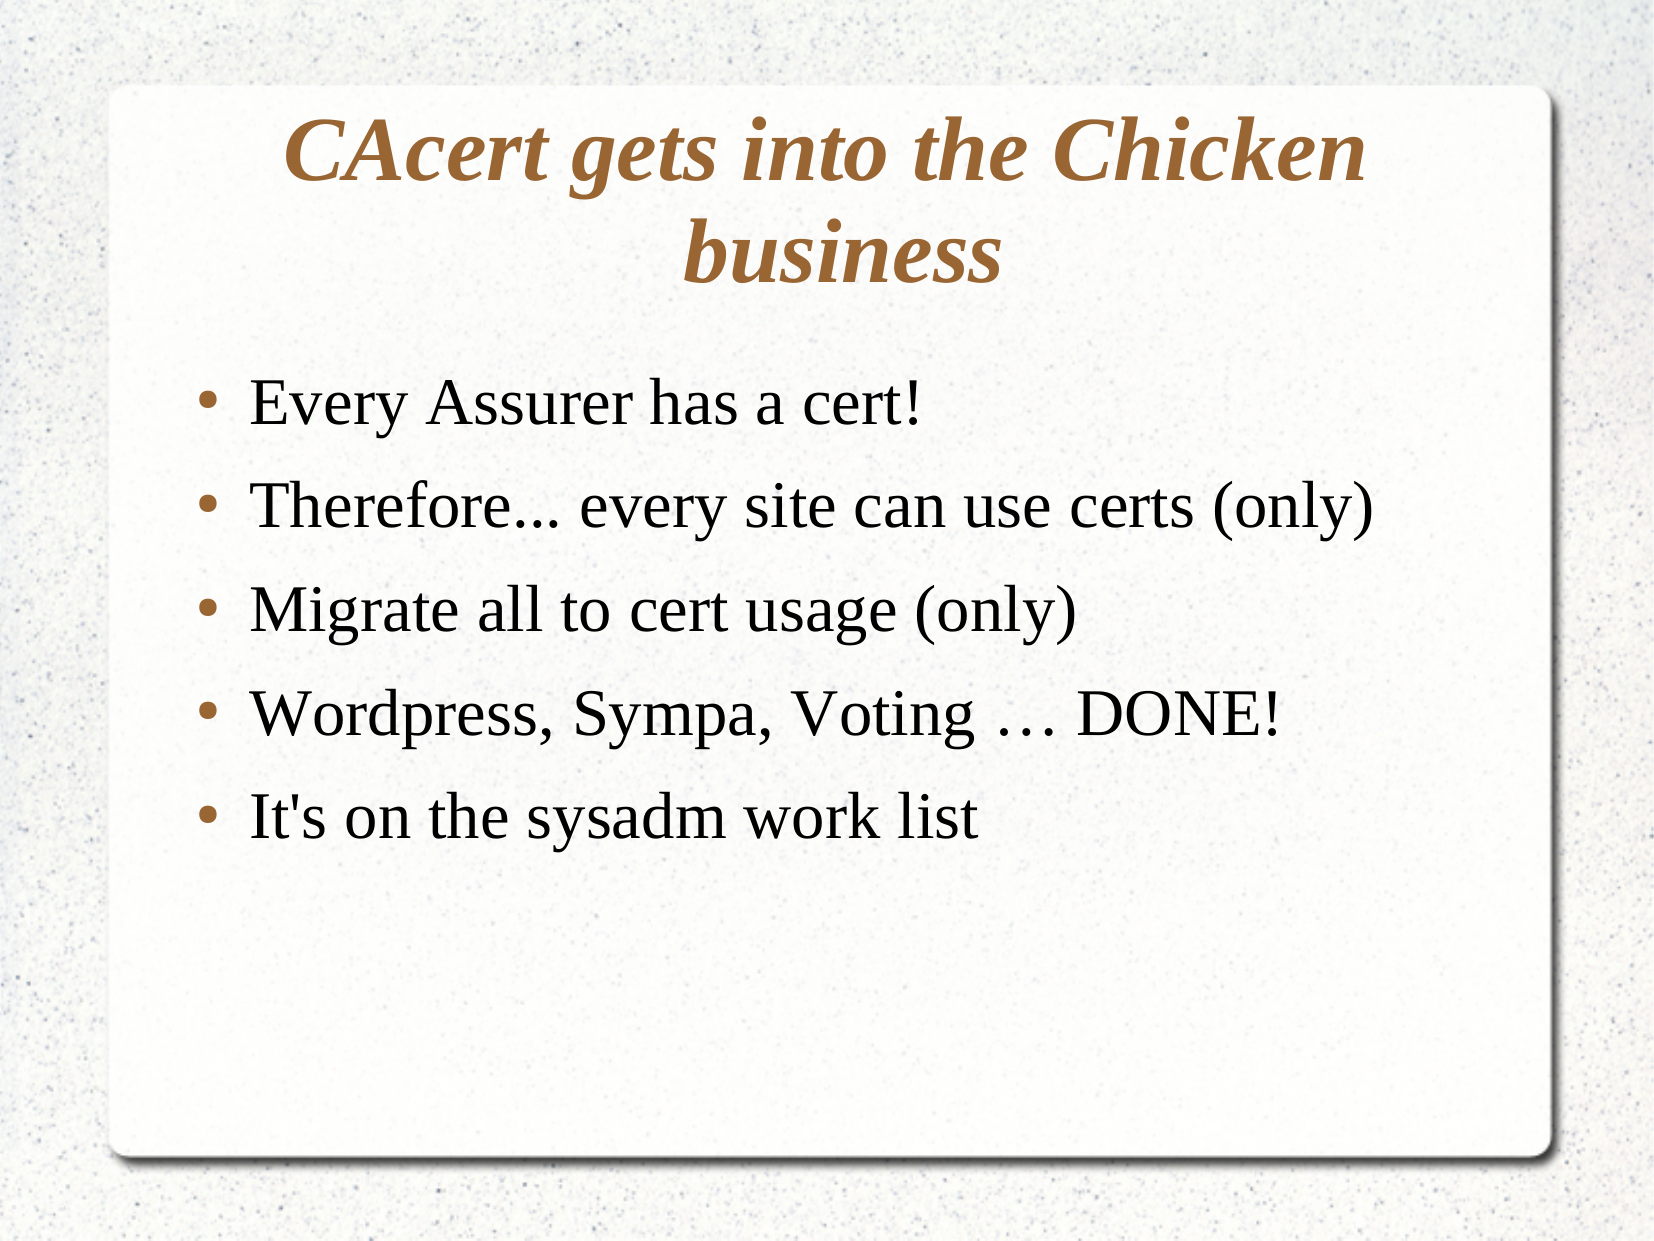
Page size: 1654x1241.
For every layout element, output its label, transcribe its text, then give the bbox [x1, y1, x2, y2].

picture [0, 0, 1654, 1241]
list Every Assurer has a cert! Therefore... every site can use certs (only) Migrate all to cert usage (only) Wordpress, Sympa, Voting … DONE! It's on the sysadm work list [178, 364, 1570, 1147]
title CAcert gets into the Chicken business [118, 96, 1536, 304]
